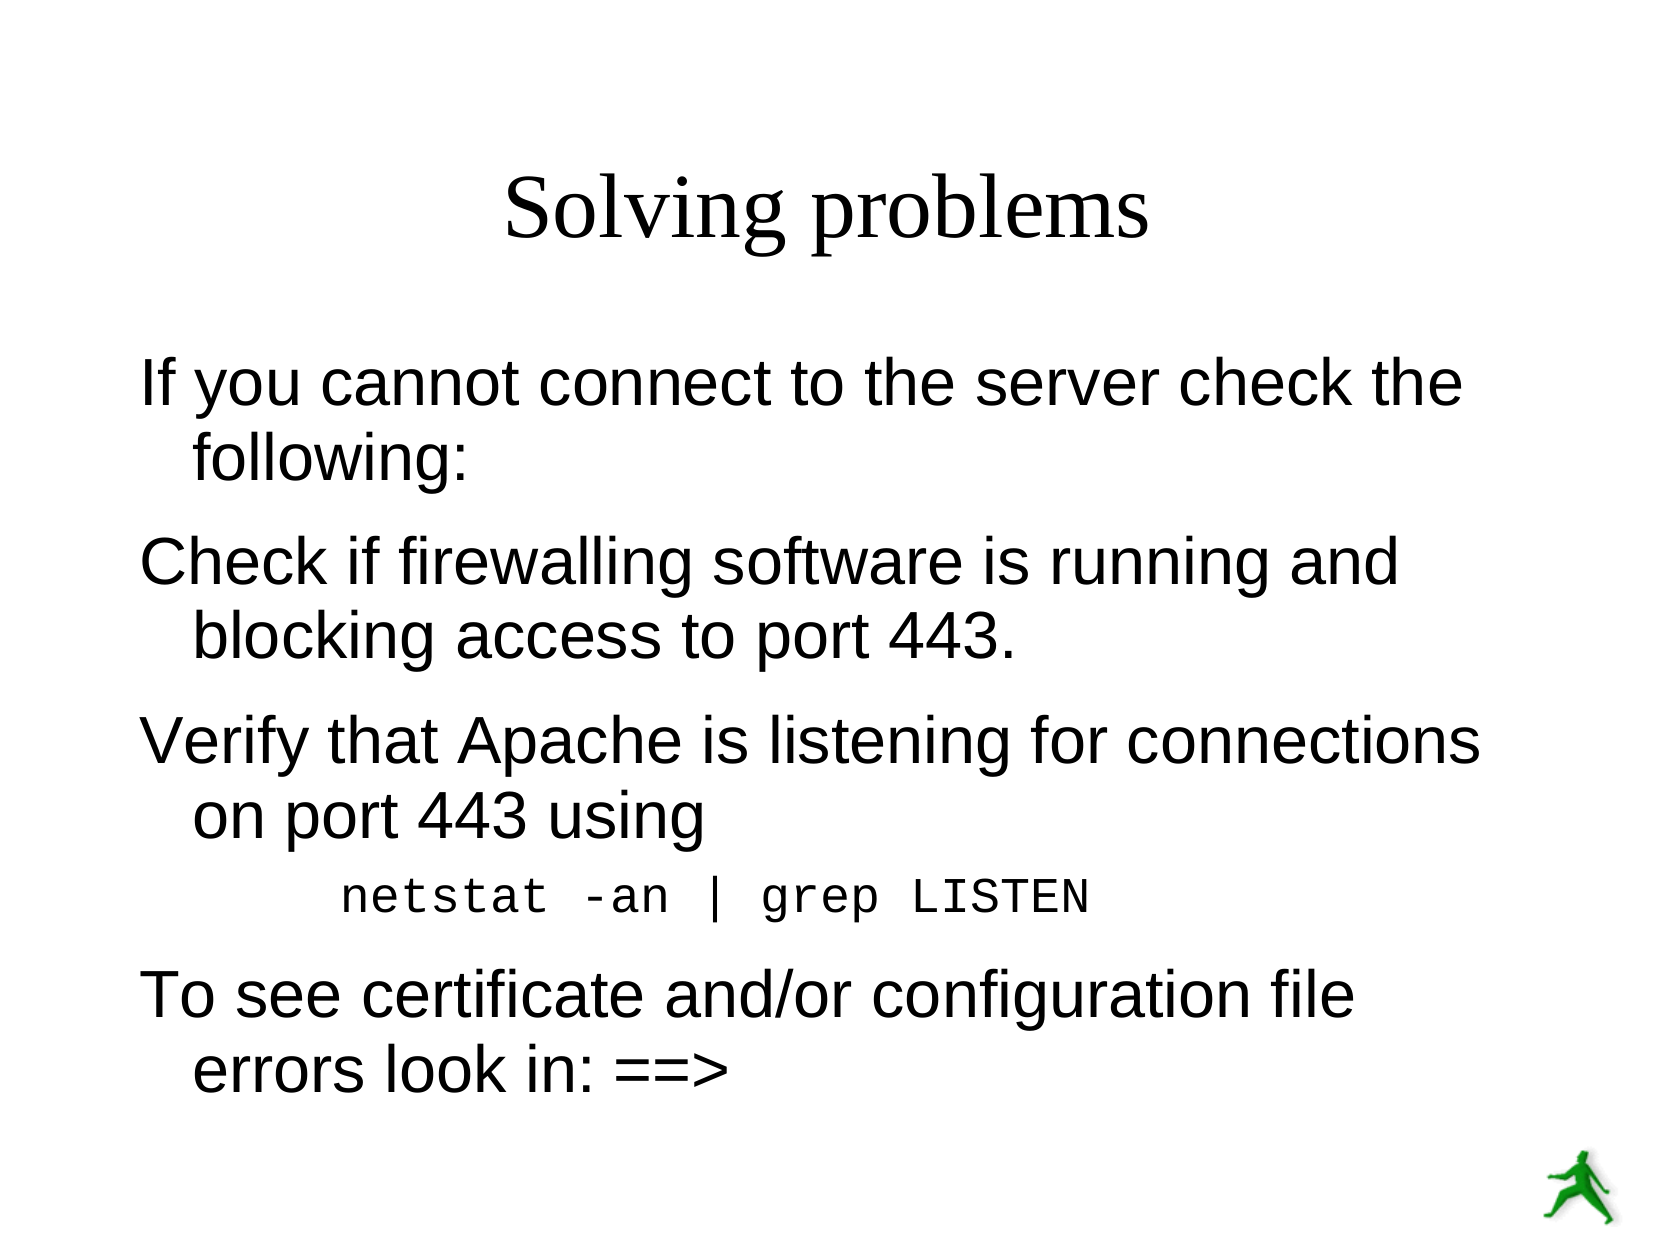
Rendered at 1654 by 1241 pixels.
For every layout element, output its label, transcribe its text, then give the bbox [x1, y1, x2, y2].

title Solving problems [121, 102, 1534, 311]
picture [1541, 1135, 1634, 1227]
list If you cannot connect to the server check the following: Check if firewalling software is running and blocking access to port 443. Verify that Apache is listening for connections on port 443 using netstat -an | grep LISTEN To see certificate and/or configuration file errors look in: ==> [121, 344, 1534, 1209]
